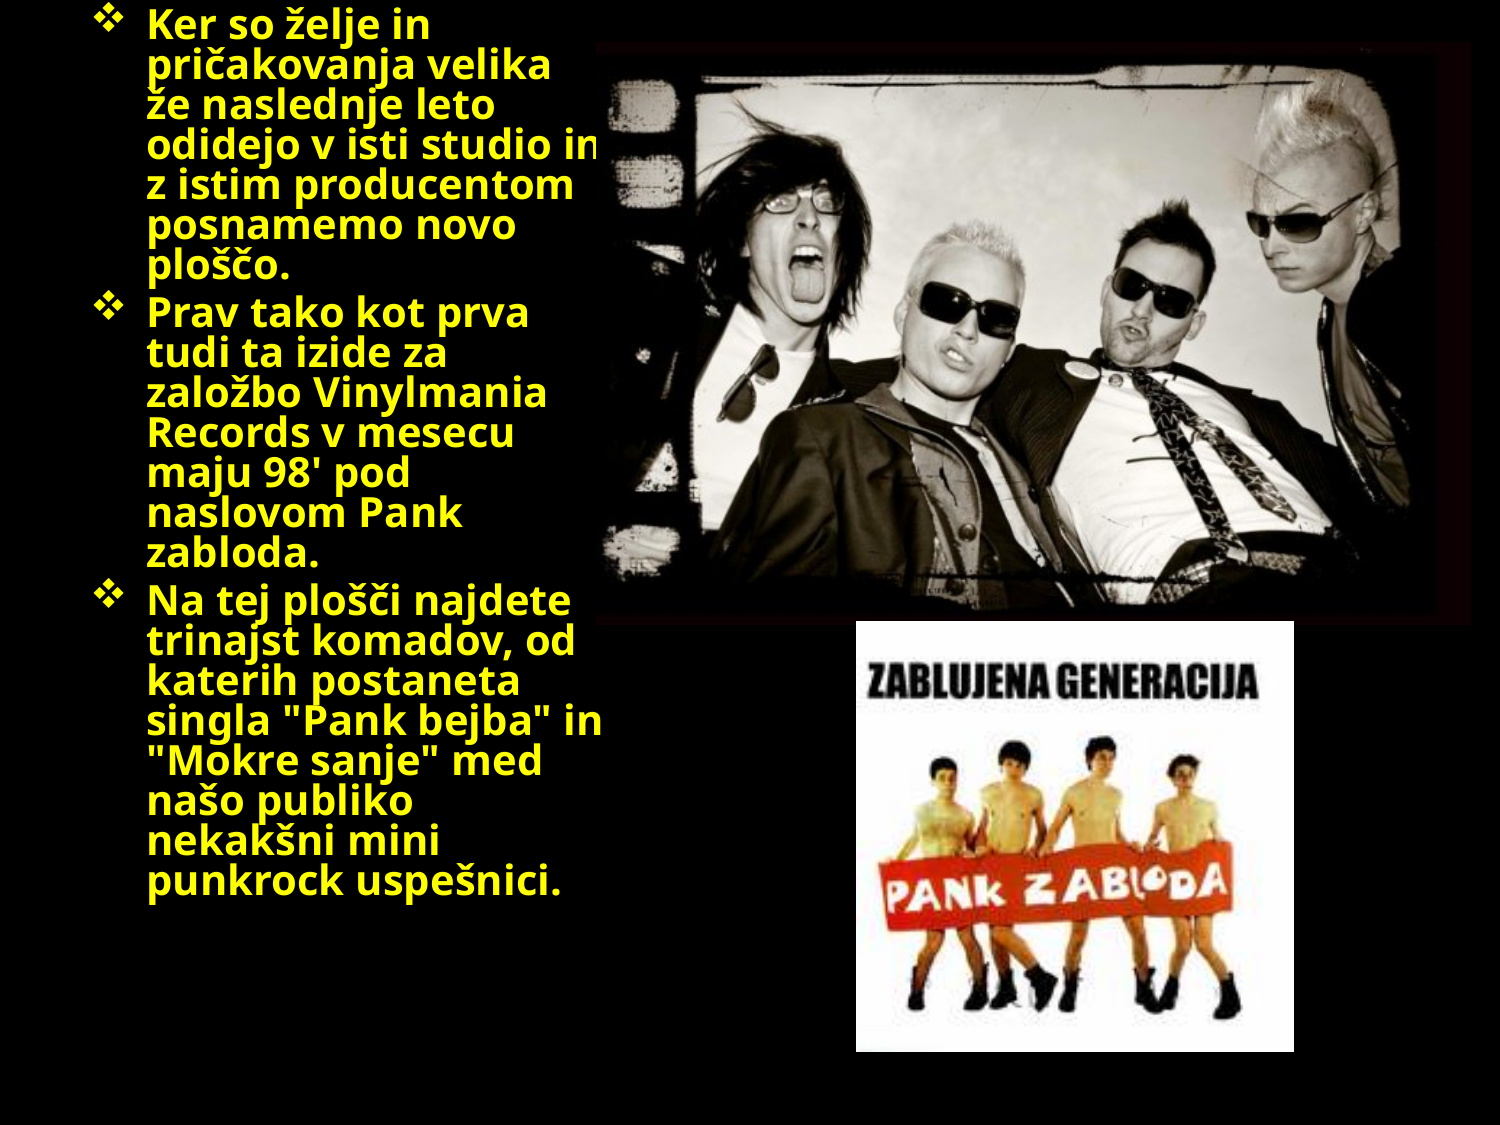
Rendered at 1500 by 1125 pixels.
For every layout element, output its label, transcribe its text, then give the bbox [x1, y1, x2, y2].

list Ker so želje in pričakovanja velika že naslednje leto odidejo v isti studio in z istim producentom posnamemo novo ploščo. Prav tako kot prva tudi ta izide za založbo Vinylmania Records v mesecu maju 98' pod naslovom Pank zabloda. Na tej plošči najdete trinajst komadov, od katerih postaneta singla "Pank bejba" in "Mokre sanje" med našo publiko nekakšni mini punkrock uspešnici. [75, 0, 621, 1005]
picture [596, 42, 1471, 1052]
